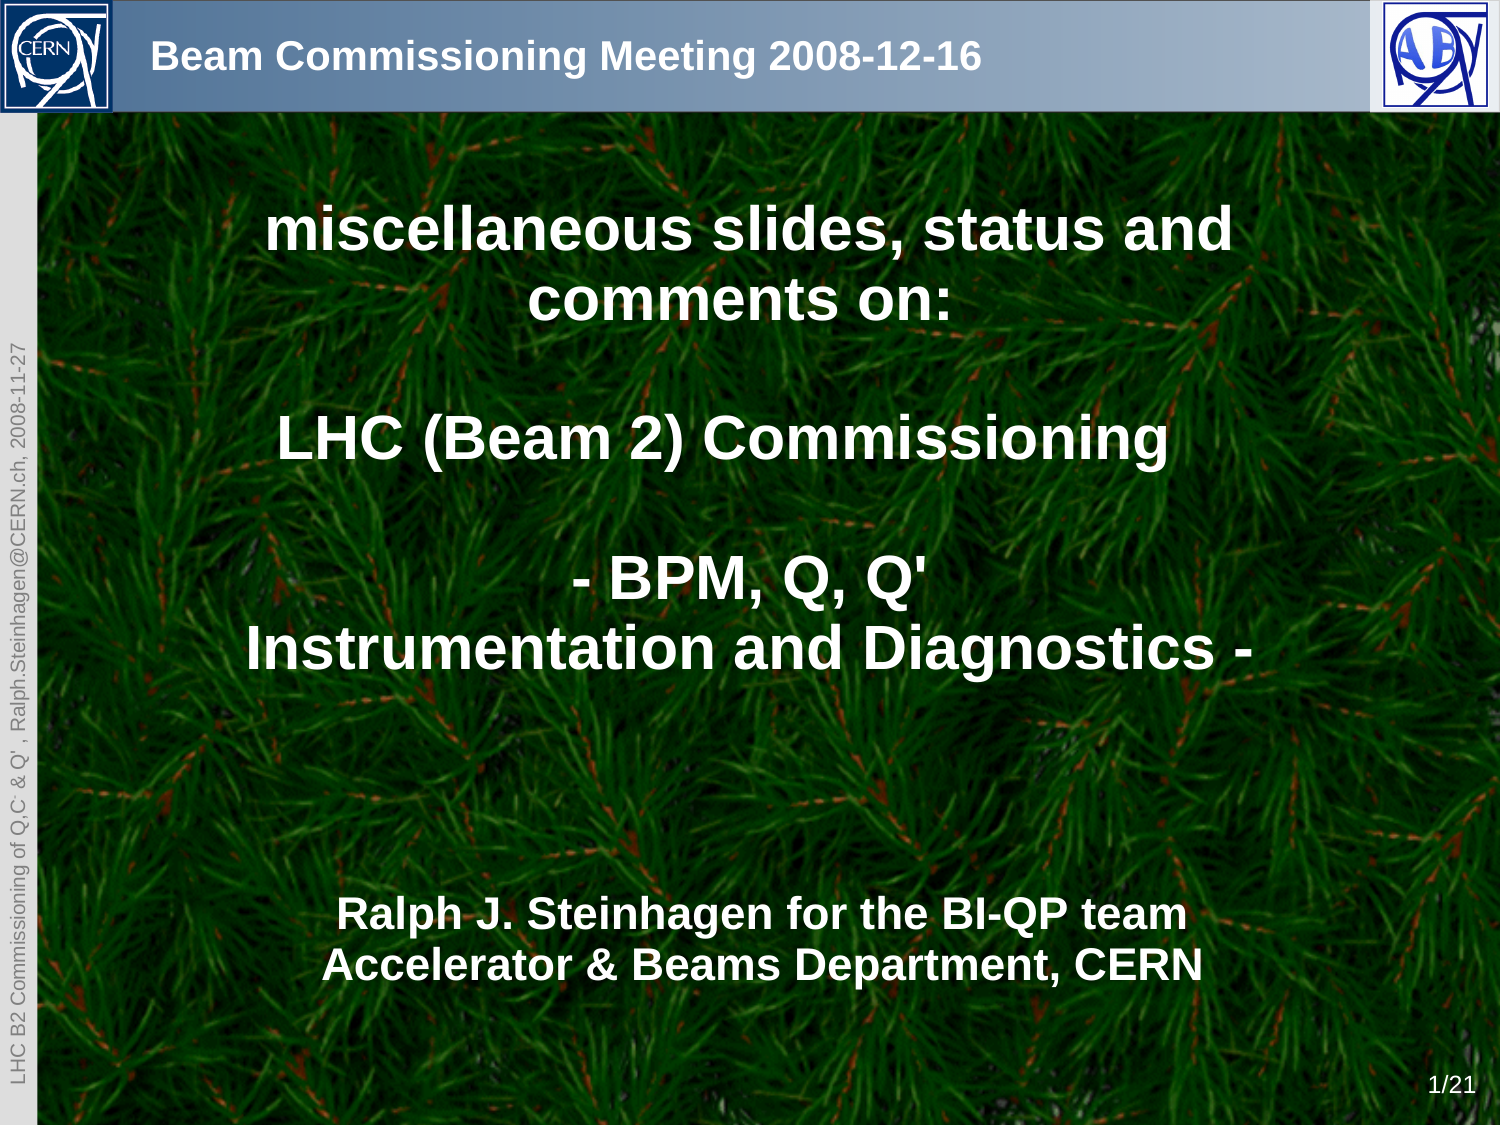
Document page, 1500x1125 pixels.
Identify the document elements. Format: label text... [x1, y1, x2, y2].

title Ralph J. Steinhagen for the BI-QP team Accelerator & Beams Department, CERN [87, 829, 1438, 1084]
text_box miscellaneous slides, status and comments on: LHC (Beam 2) Commissioning - BPM, Q, Q' Instrumentation and Diagnostics - [96, 186, 1404, 760]
picture [0, 0, 1500, 1125]
picture [1382, 1, 1489, 108]
title Beam Commissioning Meeting 2008-12-16 [150, 0, 1329, 113]
